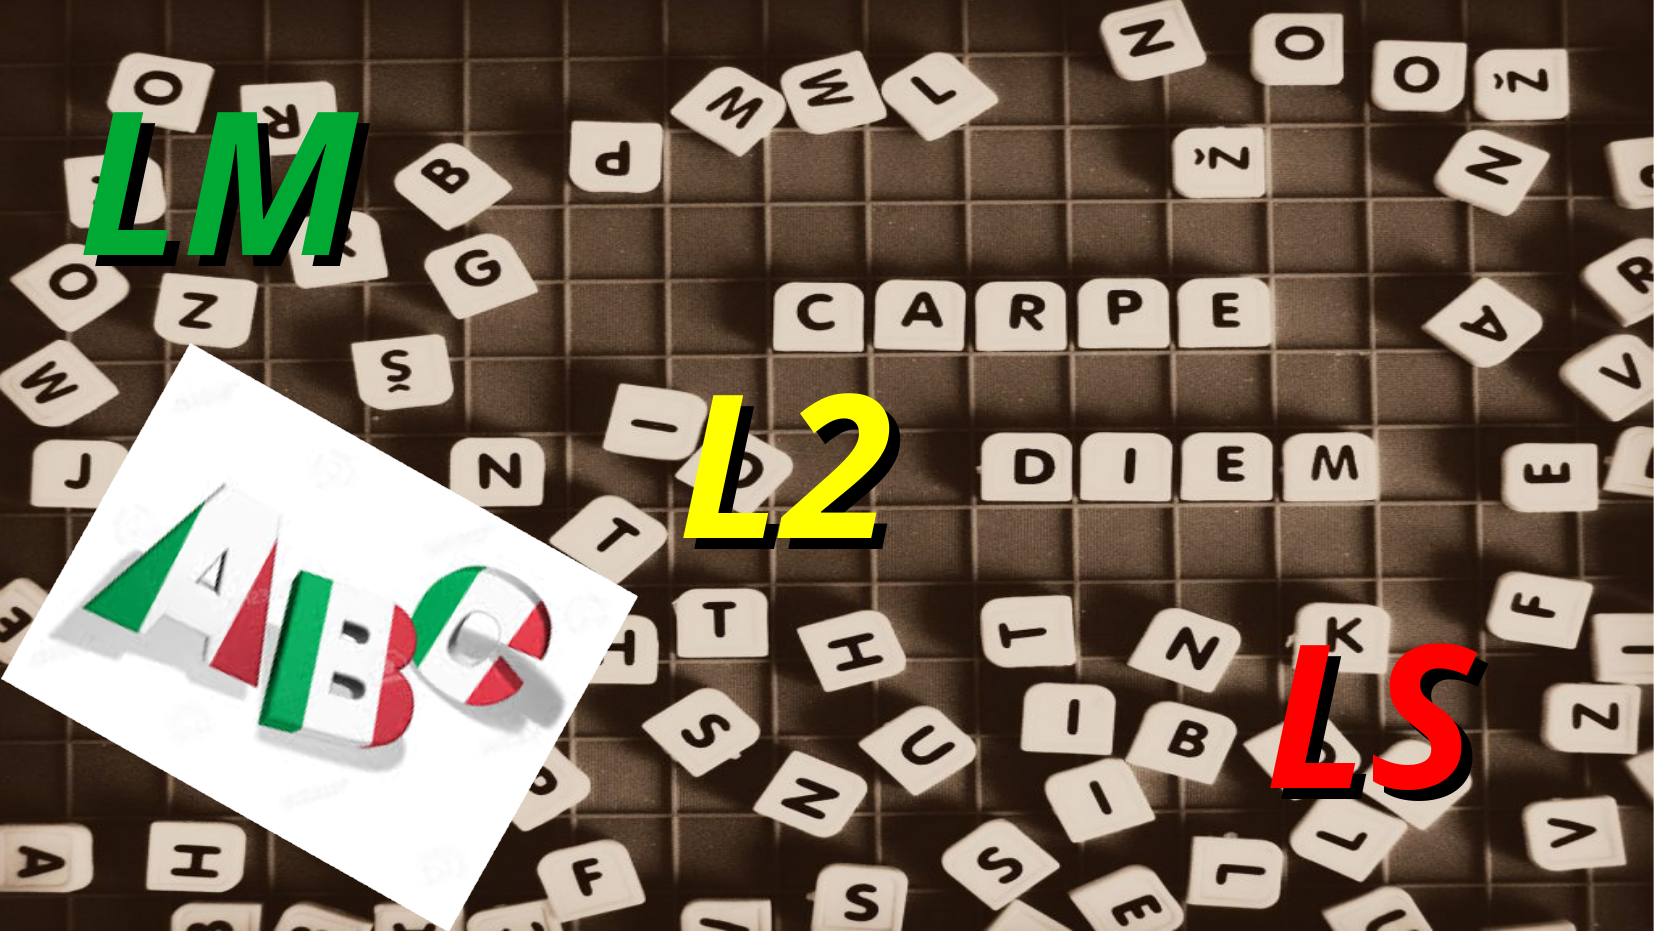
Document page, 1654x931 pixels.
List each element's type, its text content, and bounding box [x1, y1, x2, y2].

picture [0, 0, 1654, 931]
text_box LS [1145, 566, 1595, 864]
text_box L2 [602, 317, 969, 615]
text_box LM [11, 33, 426, 331]
